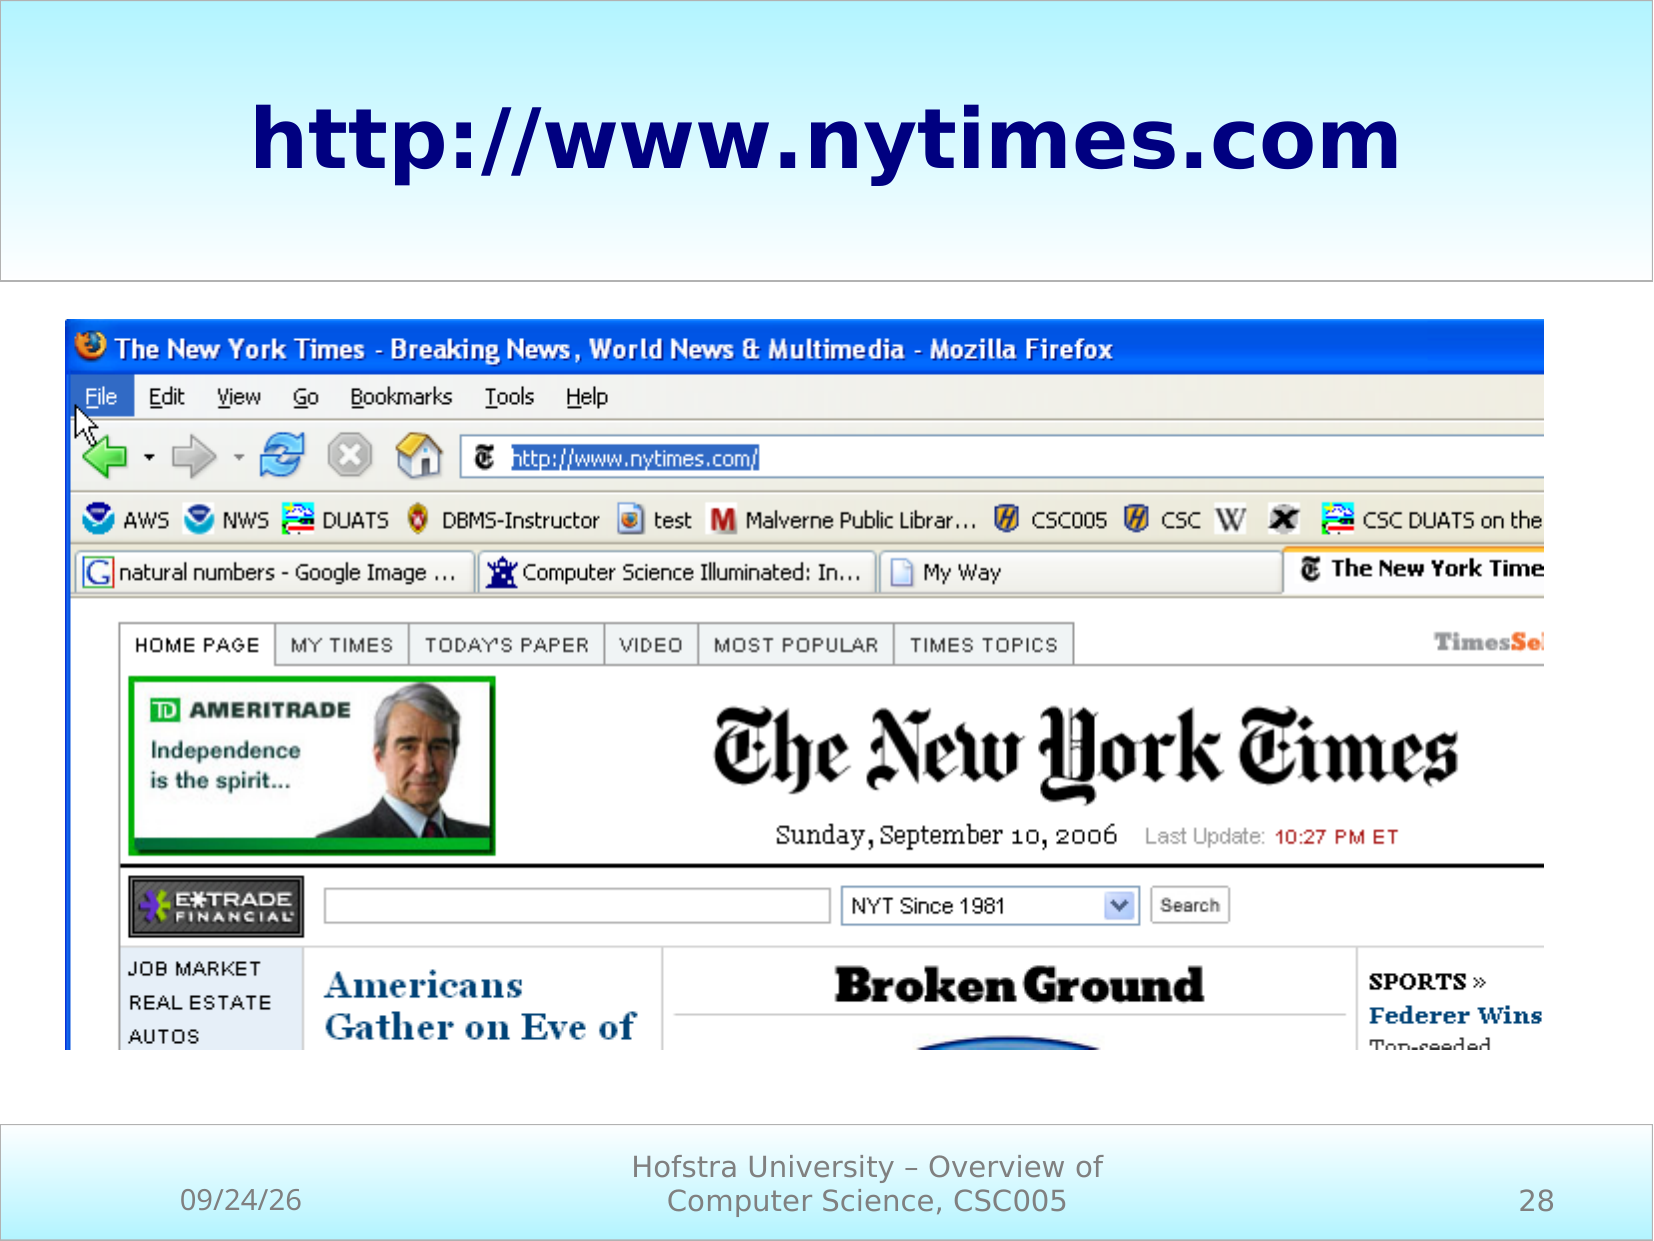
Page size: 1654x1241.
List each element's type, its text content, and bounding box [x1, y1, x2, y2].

title http://www.nytimes.com [78, 77, 1576, 203]
picture [65, 319, 1544, 1051]
